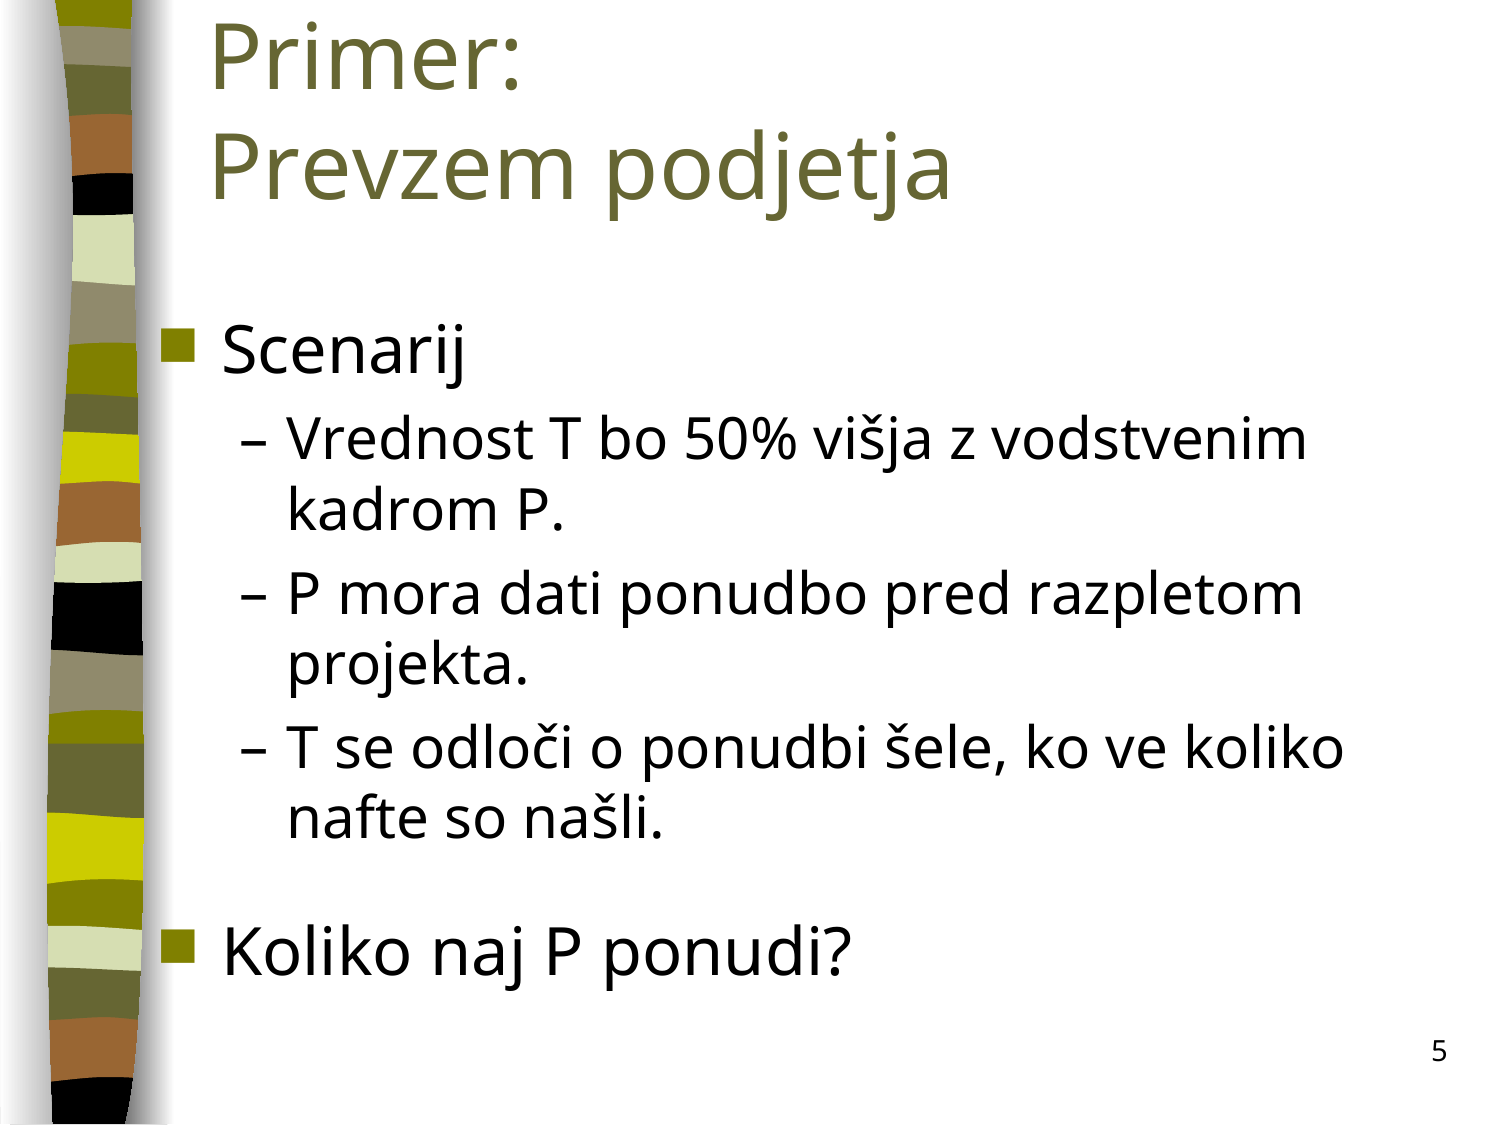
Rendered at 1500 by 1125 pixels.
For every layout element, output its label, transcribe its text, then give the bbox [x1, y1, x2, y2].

text_box <number> [1149, 1025, 1463, 1101]
title Primer: Prevzem podjetja [192, 0, 1468, 225]
list Scenarij Vrednost T bo 50% višja z vodstvenim kadrom P. P mora dati ponudbo pred razpletom projekta. T se odloči o ponudbi šele, ko ve koliko nafte so našli. Koliko naj P ponudi? [149, 299, 1400, 1051]
